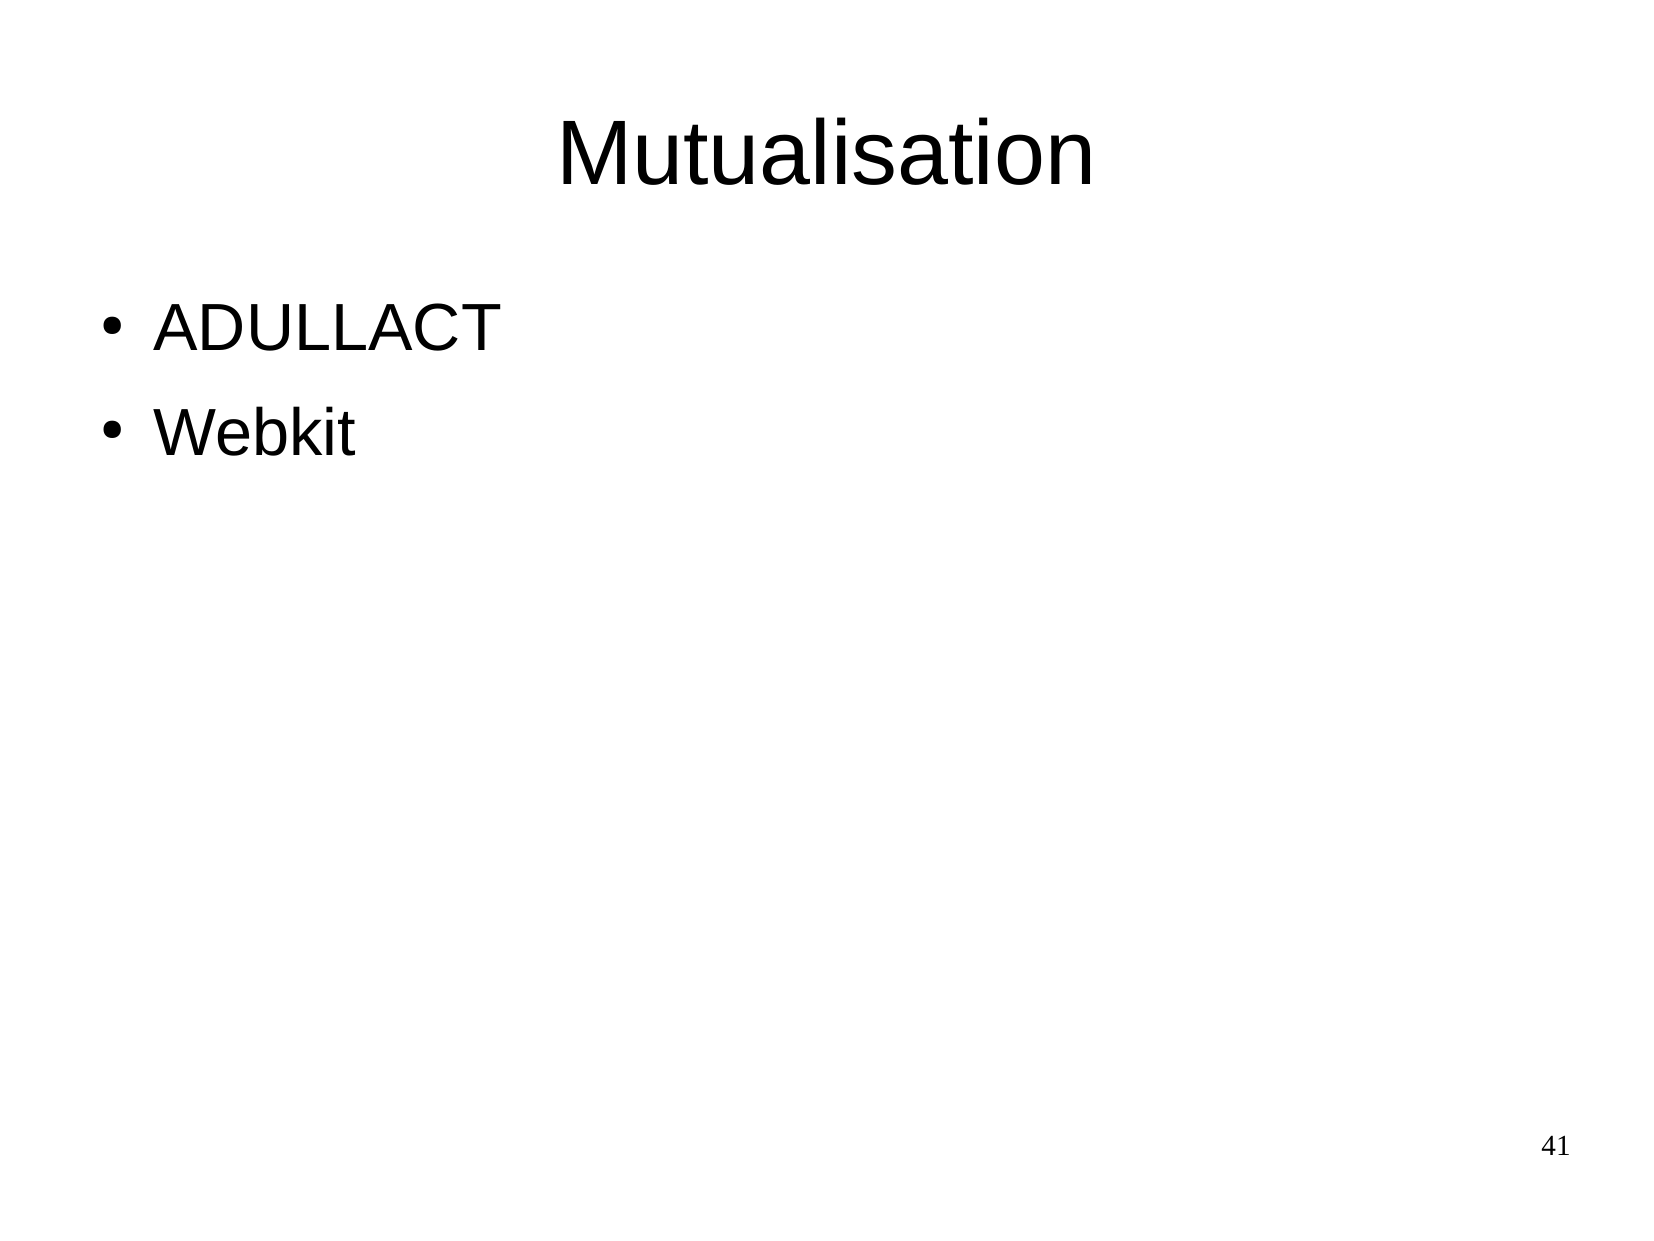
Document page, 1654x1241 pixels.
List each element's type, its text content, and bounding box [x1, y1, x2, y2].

title Mutualisation [82, 49, 1571, 257]
list ADULLACT Webkit [82, 290, 1538, 1010]
